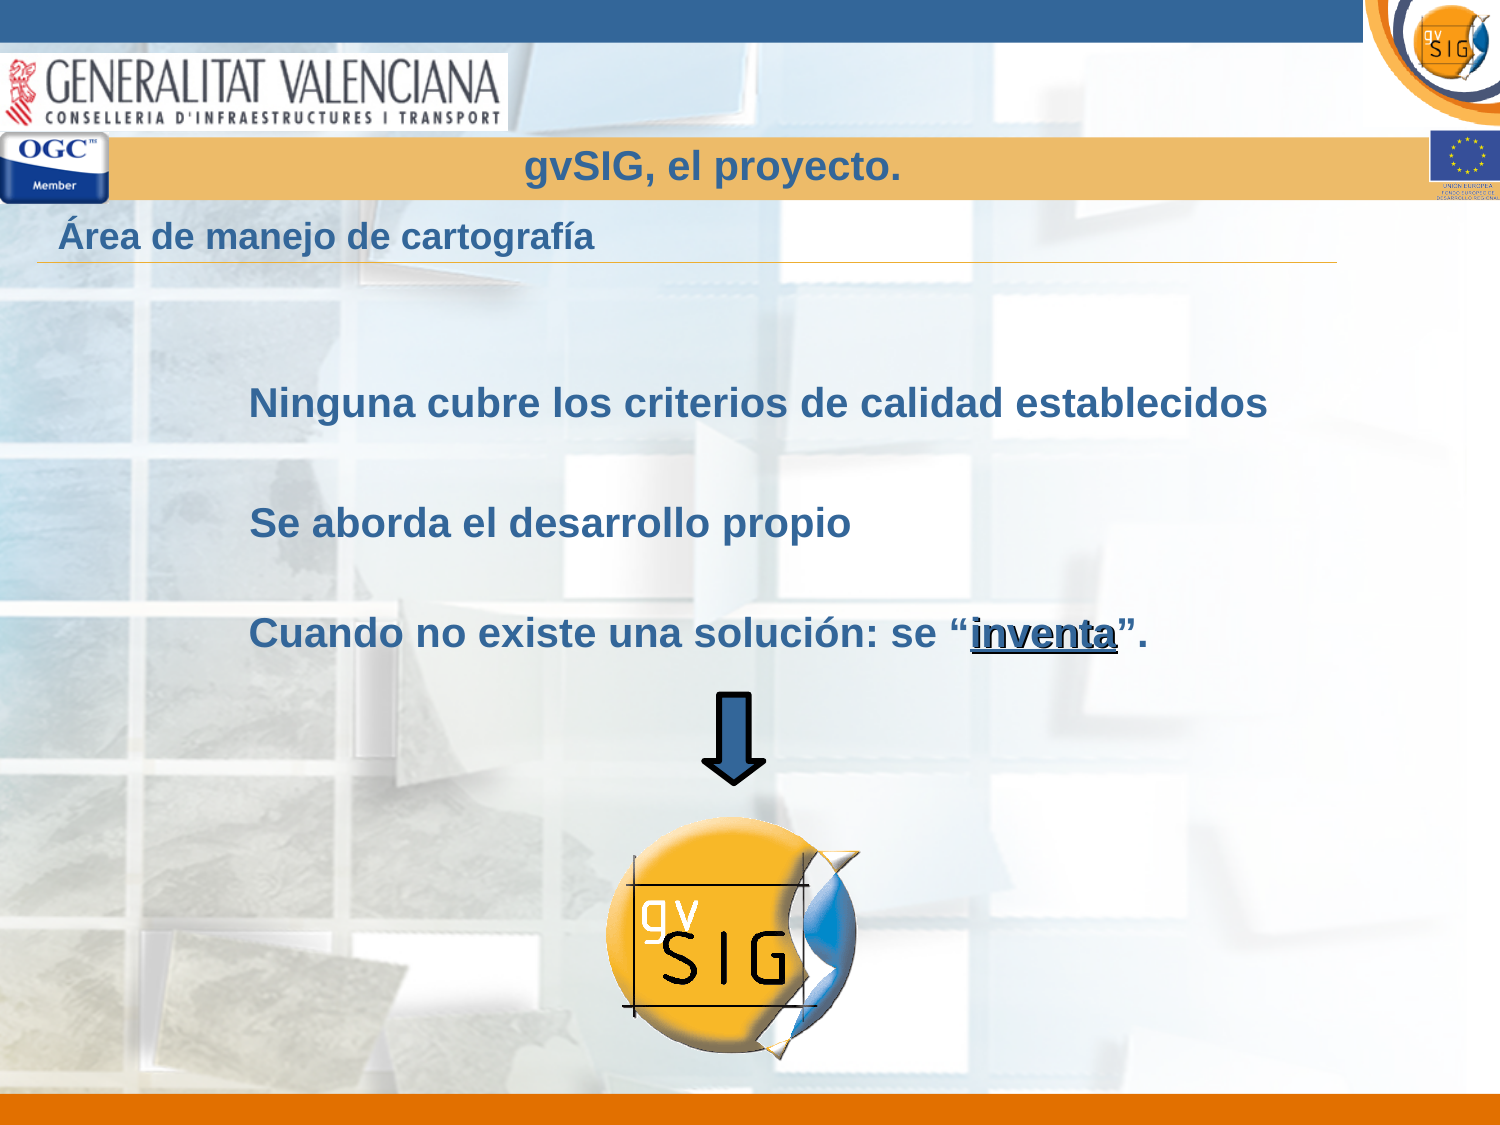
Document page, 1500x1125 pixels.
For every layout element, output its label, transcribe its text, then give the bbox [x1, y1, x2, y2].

list Cuando no existe una solución: se “inventa”. [142, 550, 1349, 659]
text_box [704, 694, 764, 784]
picture [1363, 0, 1500, 127]
picture [0, 53, 508, 131]
text_box Área de manejo de cartografía [25, 209, 813, 271]
picture [1429, 129, 1500, 200]
text_box gvSIG, el proyecto. [6, 137, 1420, 203]
list Ninguna cubre los criterios de calidad establecidos Se aborda el desarrollo propio [143, 312, 1349, 550]
picture [601, 814, 862, 1063]
picture [0, 132, 109, 204]
